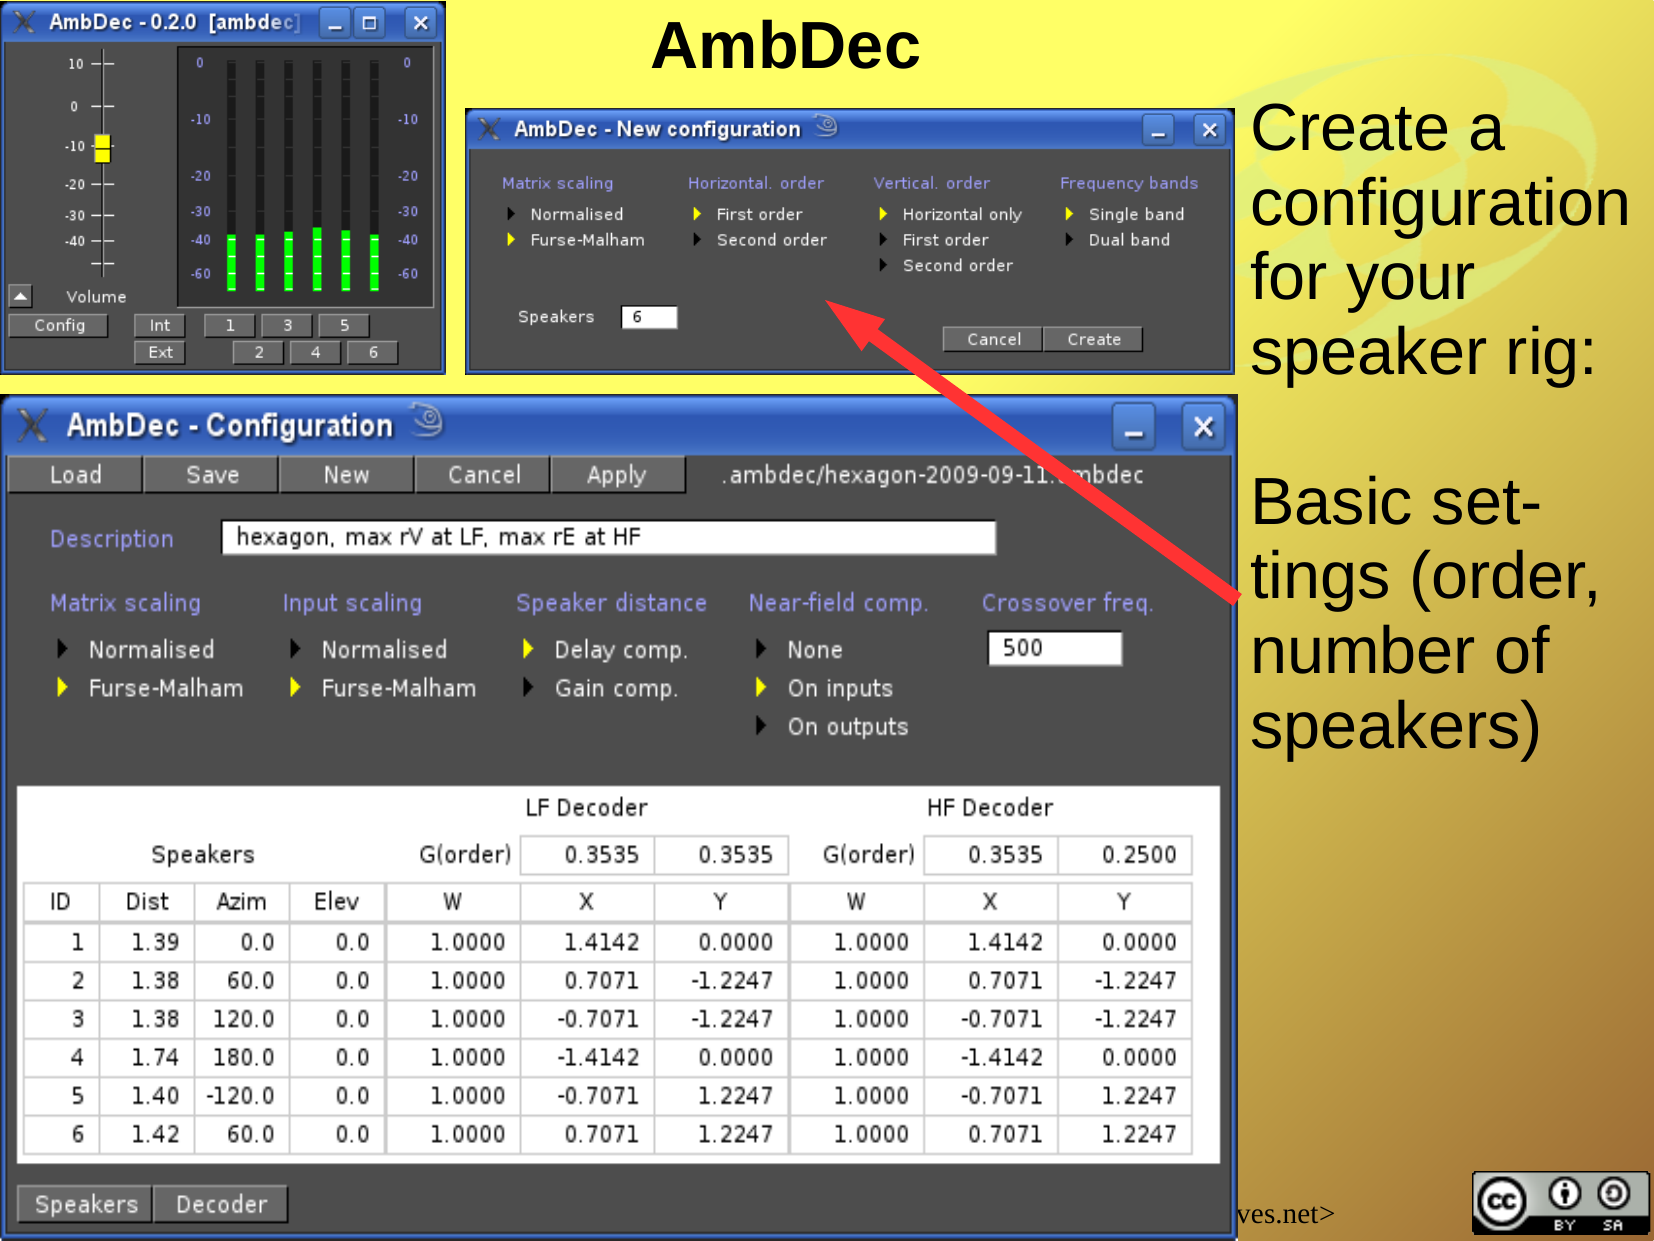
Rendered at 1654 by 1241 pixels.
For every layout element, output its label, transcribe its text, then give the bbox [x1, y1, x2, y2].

picture [0, 1, 446, 376]
picture [1472, 1213, 1651, 1235]
picture [465, 108, 1235, 376]
picture [969, 394, 1238, 590]
picture [0, 394, 1238, 1241]
text_box Create a configuration for your speaker rig: Basic set-tings (order, number of speakers) [1250, 13, 1651, 1213]
text_box AmbDec [650, 8, 1051, 83]
